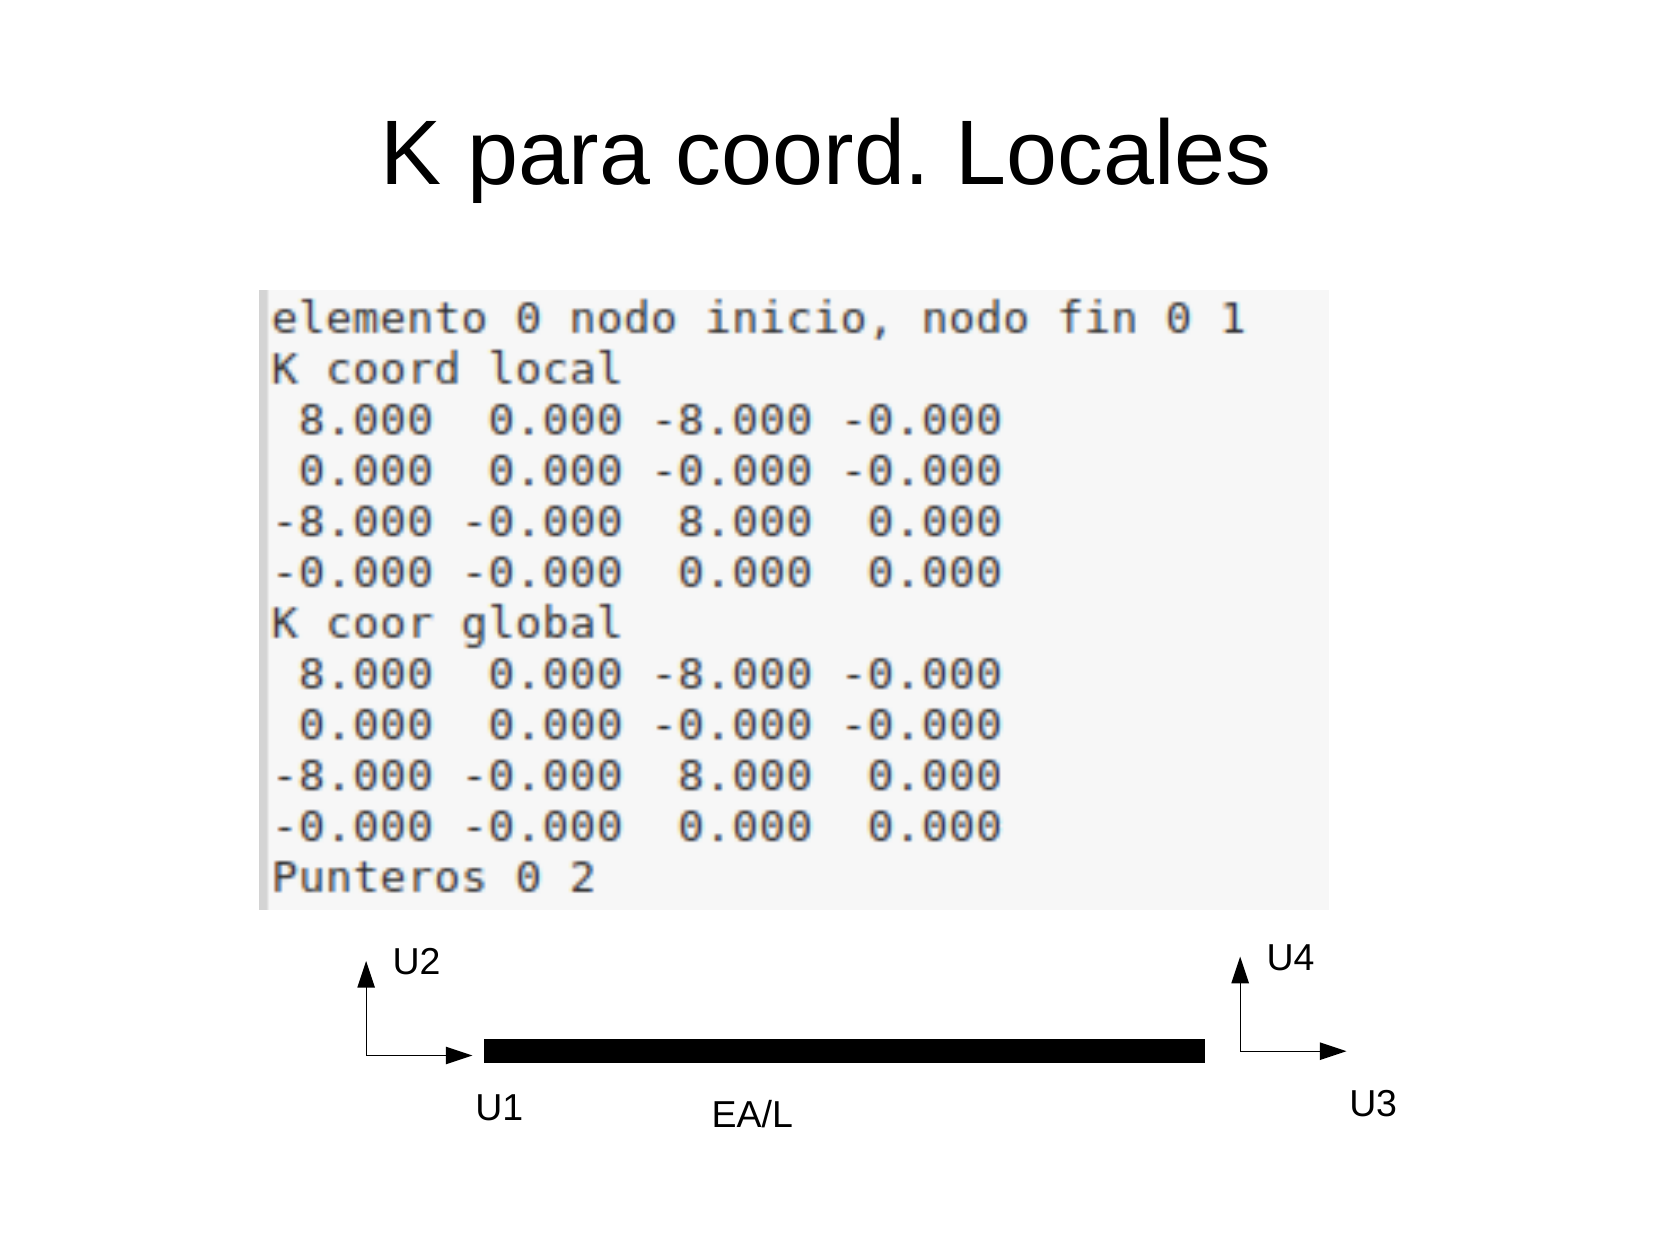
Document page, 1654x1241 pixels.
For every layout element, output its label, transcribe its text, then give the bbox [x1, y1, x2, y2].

text_box EA/L [696, 1086, 993, 1144]
text_box U3 [1334, 1074, 1441, 1174]
text_box U1 [460, 1079, 567, 1178]
text_box U4 [1251, 928, 1359, 1028]
title K para coord. Locales [82, 49, 1571, 257]
picture [259, 290, 1329, 910]
text_box U2 [377, 933, 485, 1032]
